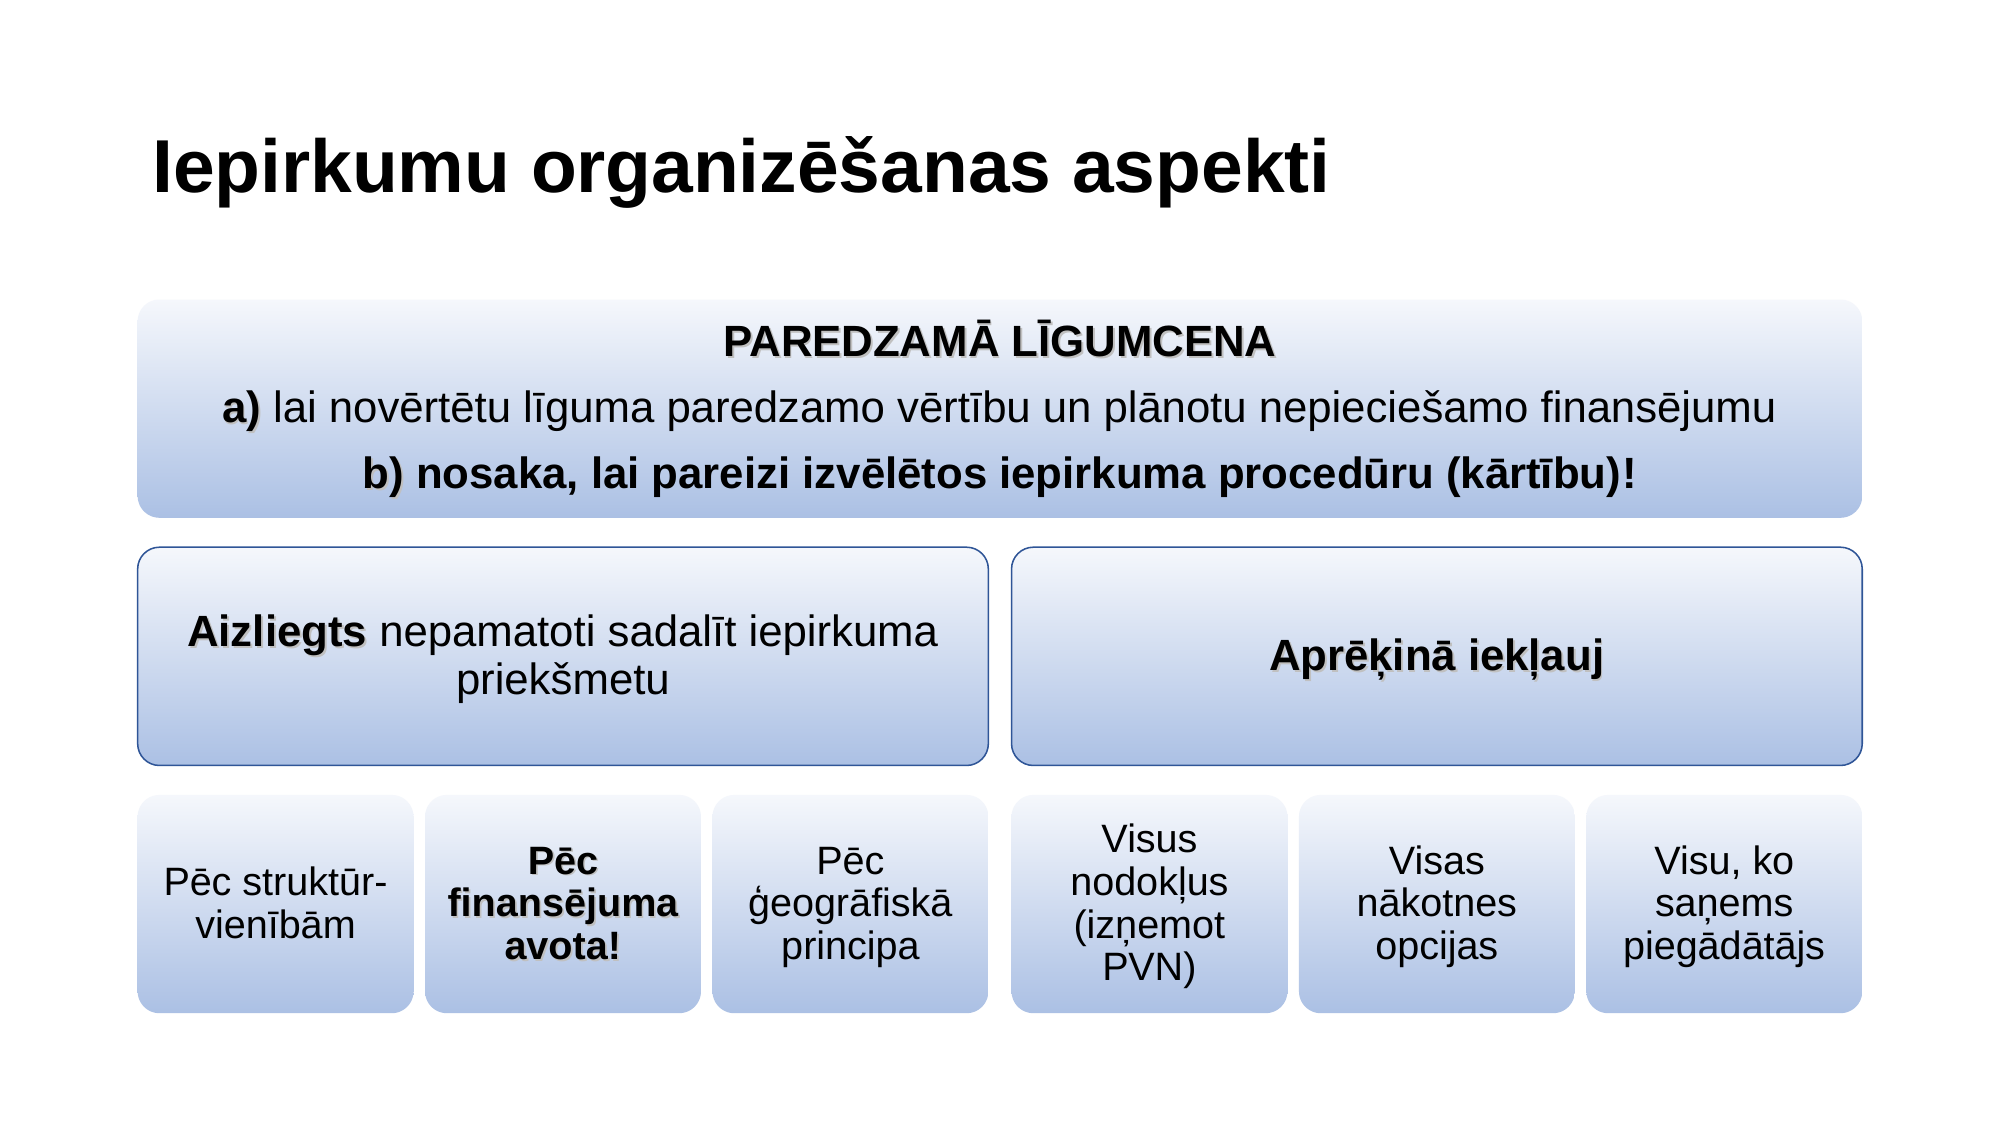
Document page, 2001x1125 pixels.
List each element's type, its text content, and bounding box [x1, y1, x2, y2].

text_box Pēc finansējuma avota! [425, 794, 701, 1014]
text_box Visus nodokļus (izņemot PVN) [1011, 794, 1288, 1014]
text_box PAREDZAMĀ LĪGUMCENA a) lai novērtētu līguma paredzamo vērtību un plānotu nepieciešamo finansējumu b) nosaka, lai pareizi izvēlētos iepirkuma procedūru (kārtību)! [137, 299, 1863, 518]
text_box Aprēķinā iekļauj [1011, 547, 1863, 766]
text_box Pēc struktūr-vienībām [137, 794, 414, 1014]
text_box Aizliegts nepamatoti sadalīt iepirkuma priekšmetu [137, 547, 989, 766]
text_box Visas nākotnes opcijas [1298, 794, 1575, 1014]
text_box Pēc ģeogrāfiskā principa [712, 794, 989, 1014]
text_box Visu, ko saņems piegādātājs [1586, 794, 1863, 1014]
title Iepirkumu organizēšanas aspekti [137, 59, 1863, 278]
